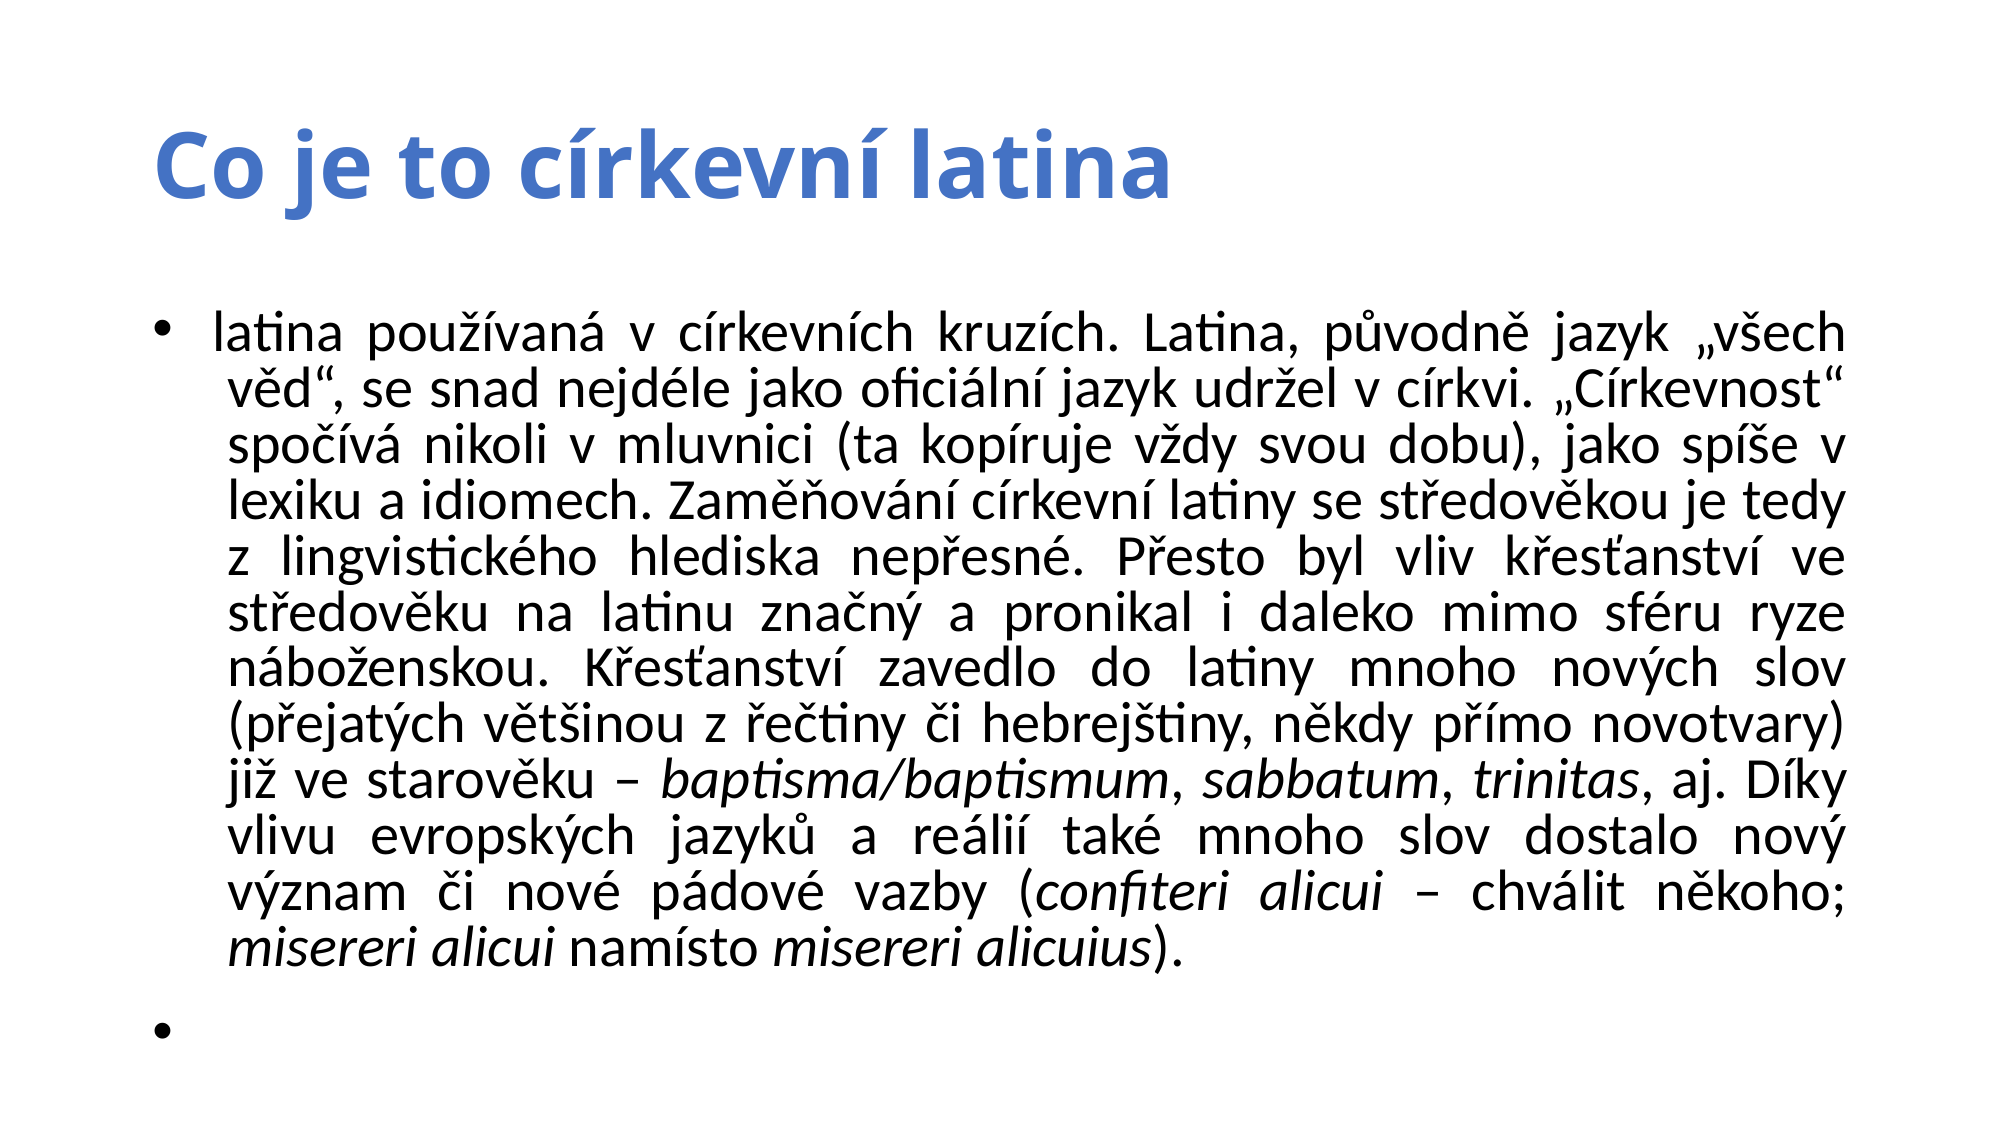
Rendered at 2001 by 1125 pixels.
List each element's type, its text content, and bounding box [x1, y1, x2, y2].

title Co je to církevní latina [137, 59, 1863, 278]
list latina používaná v církevních kruzích. Latina, původně jazyk „všech věd“, se snad nejdéle jako oficiální jazyk udržel v církvi. „Církevnost“ spočívá nikoli v mluvnici (ta kopíruje vždy svou dobu), jako spíše v lexiku a idiomech. Zaměňování církevní latiny se středověkou je tedy z lingvistického hlediska nepřesné. Přesto byl vliv křesťanství ve středověku na latinu značný a pronikal i daleko mimo sféru ryze náboženskou. Křesťanství zavedlo do latiny mnoho nových slov (přejatých většinou z řečtiny či hebrejštiny, někdy přímo novotvary) již ve starověku – baptisma/baptismum, sabbatum, trinitas, aj. Díky vlivu evropských jazyků a reálií také mnoho slov dostalo nový význam či nové pádové vazby (confiteri alicui – chválit někoho; misereri alicui namísto misereri alicuius). [137, 299, 1863, 1014]
